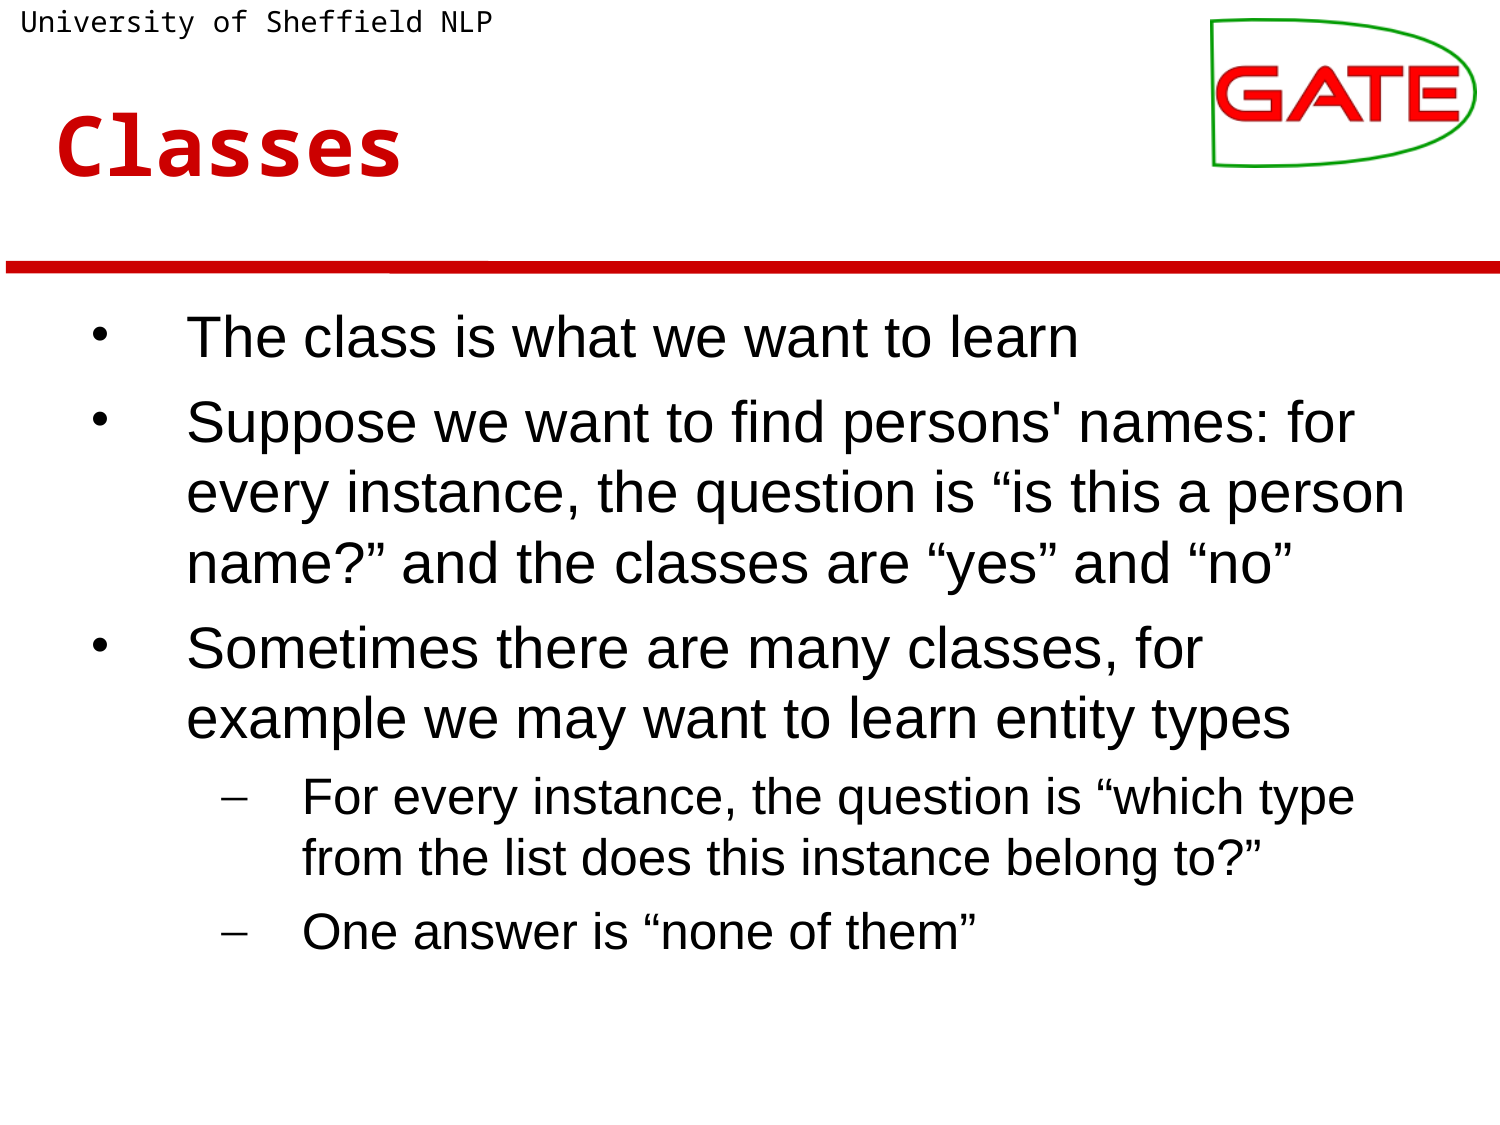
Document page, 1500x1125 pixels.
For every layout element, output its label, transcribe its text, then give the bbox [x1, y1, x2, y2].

picture [1210, 18, 1477, 168]
title Classes [41, 37, 1391, 254]
list The class is what we want to learn Suppose we want to find persons' names: for every instance, the question is “is this a person name?” and the classes are “yes” and “no” Sometimes there are many classes, for example we may want to learn entity types For every instance, the question is “which type from the list does this instance belong to?” One answer is “none of them” [75, 290, 1425, 1034]
